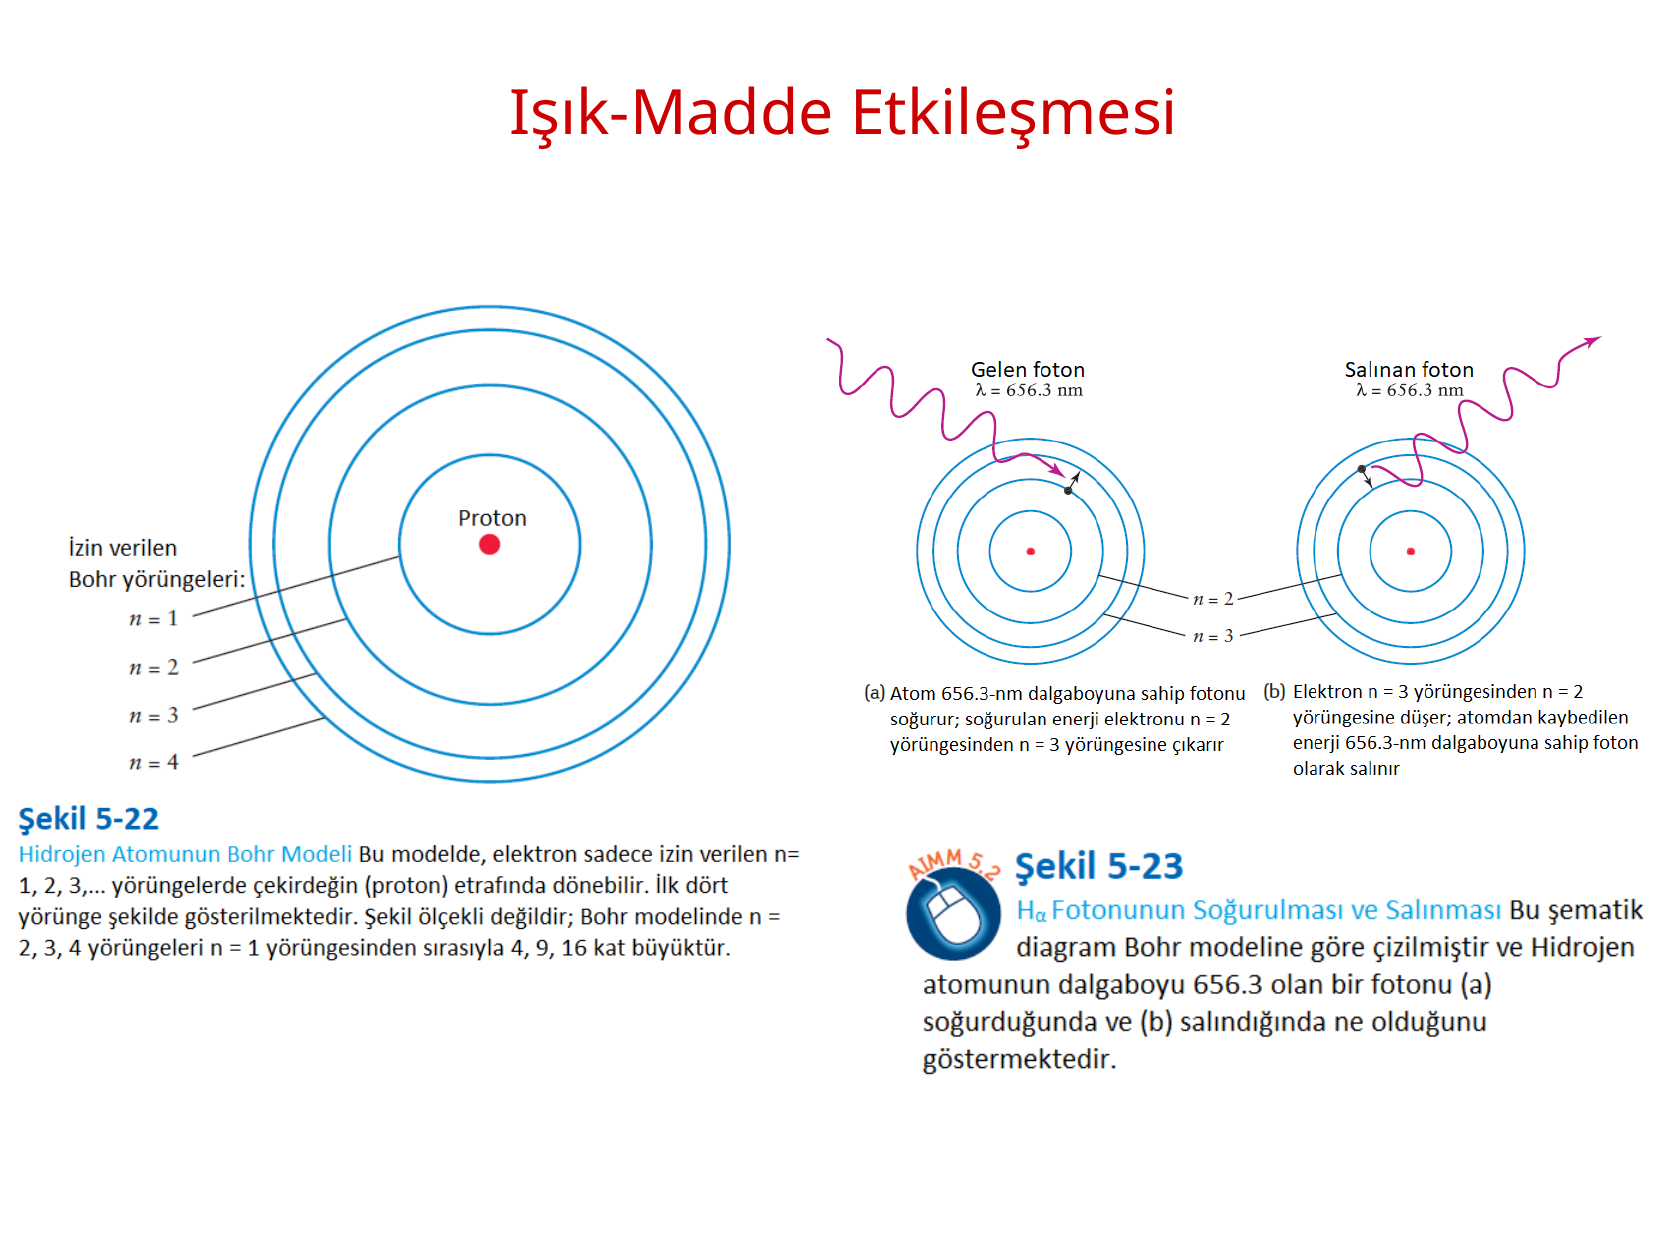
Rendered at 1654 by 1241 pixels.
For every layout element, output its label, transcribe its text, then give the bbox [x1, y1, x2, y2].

picture [900, 836, 1650, 1081]
title Işık-Madde Etkileşmesi [82, 43, 1571, 176]
picture [822, 329, 1645, 781]
picture [10, 299, 811, 964]
